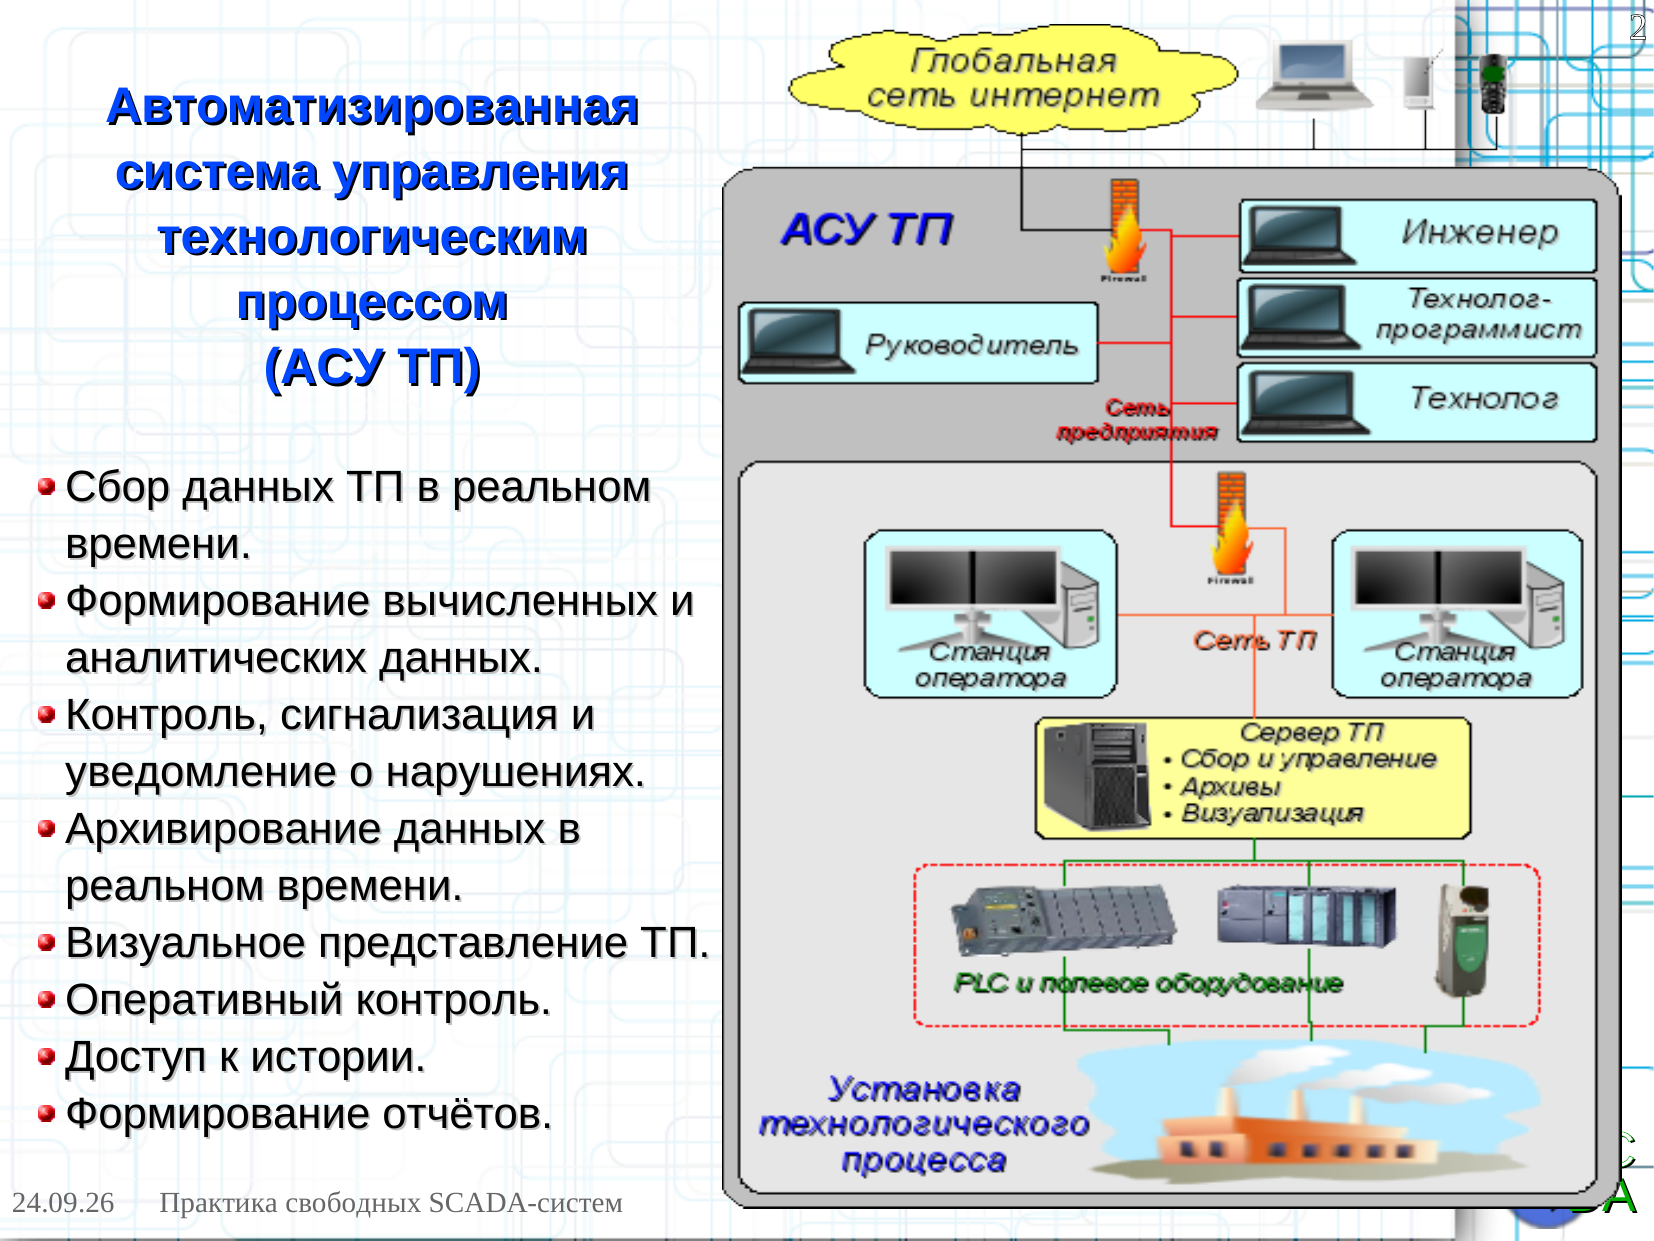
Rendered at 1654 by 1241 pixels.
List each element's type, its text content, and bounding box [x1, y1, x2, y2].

list Сбор данных ТП в реальном времени. Формирование вычисленных и аналитических данных. Контроль, сигнализация и уведомление о нарушениях. Архивирование данных в реальном времени. Визуальное представление ТП. Оперативный контроль. Доступ к истории. Формирование отчётов. [24, 453, 727, 1130]
picture [0, 0, 1654, 1241]
title Автоматизированная система управления технологическим процессом (АСУ ТП) [23, 47, 721, 416]
